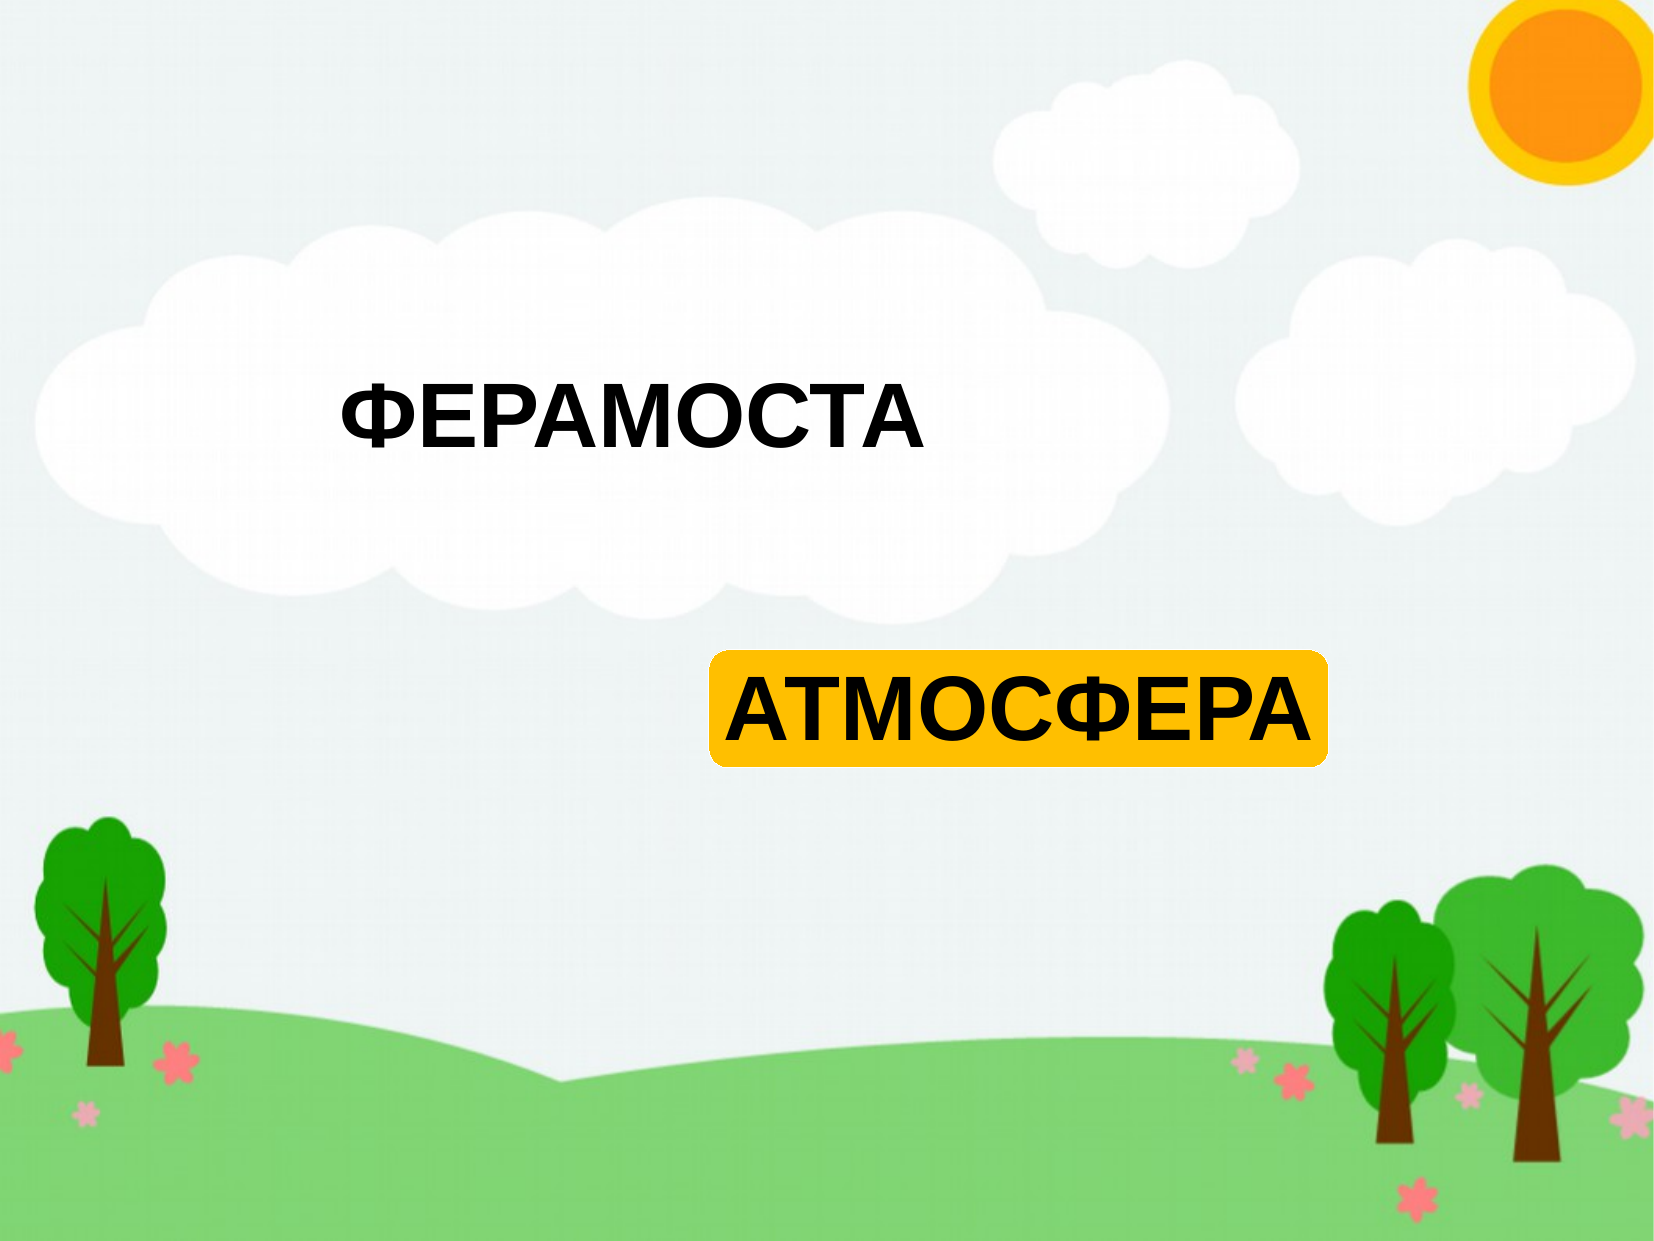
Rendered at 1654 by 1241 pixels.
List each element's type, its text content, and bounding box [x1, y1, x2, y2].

text_box ФЕРАМОСТА [324, 356, 1270, 680]
text_box АТМОСФЕРА [708, 649, 1329, 768]
picture [0, 0, 1654, 1241]
